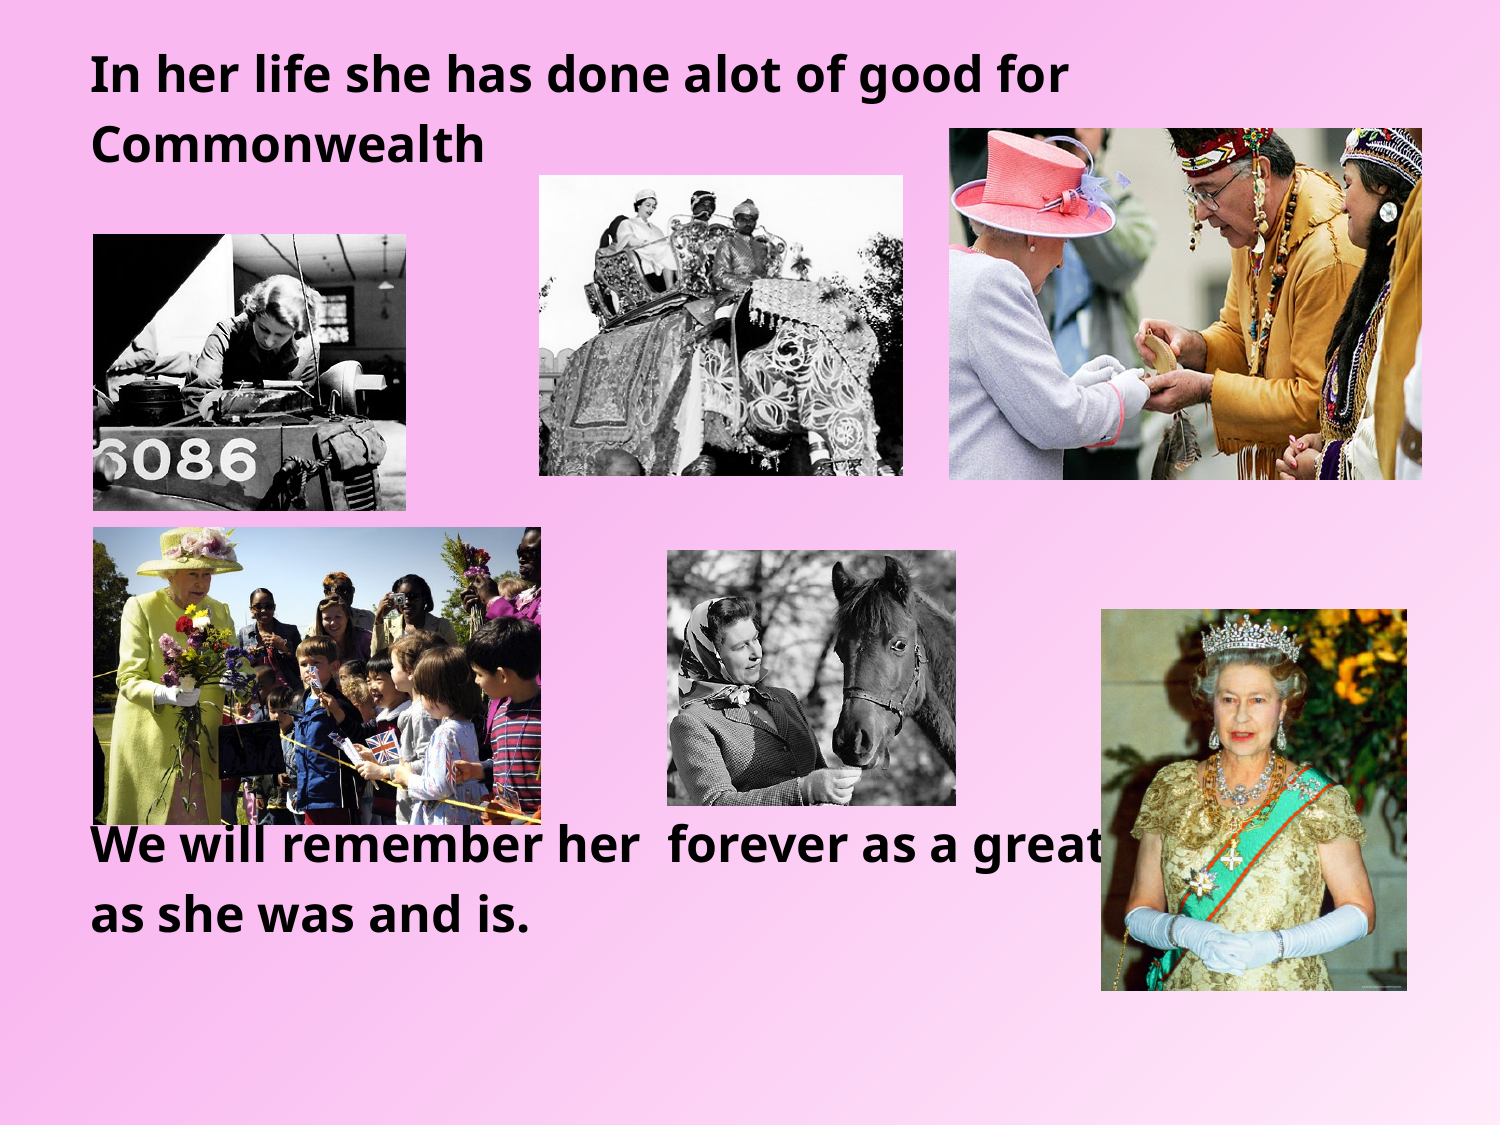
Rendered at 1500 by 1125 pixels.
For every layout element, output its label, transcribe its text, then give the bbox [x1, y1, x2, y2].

picture [1101, 609, 1407, 991]
picture [93, 527, 541, 825]
list In her life she has done alot of good for Commonwealth We will remember her forever as a great leader as she was and is. [75, 35, 1425, 1005]
picture [667, 550, 956, 806]
picture [93, 234, 406, 511]
picture [539, 175, 903, 476]
picture [949, 128, 1422, 480]
